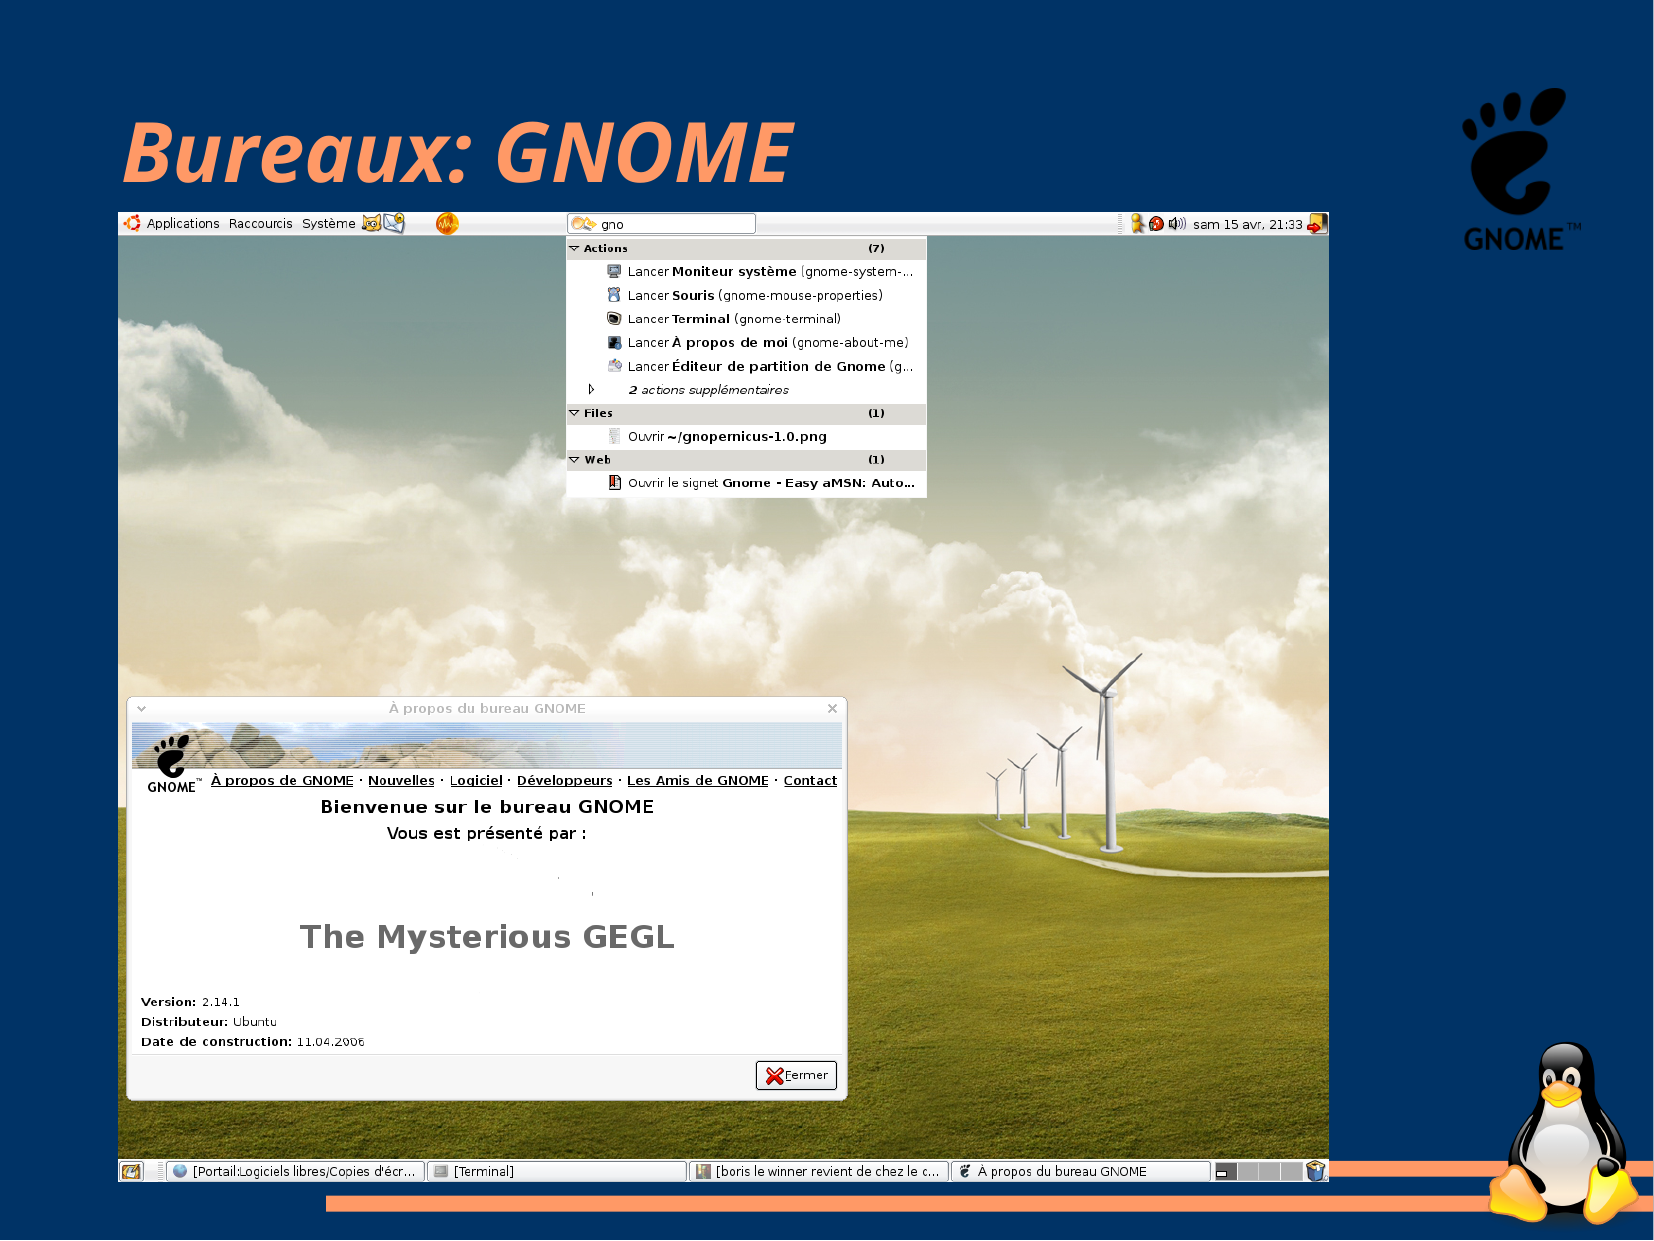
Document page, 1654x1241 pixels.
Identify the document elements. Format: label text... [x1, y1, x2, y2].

picture [1433, 88, 1595, 250]
picture [1476, 1033, 1649, 1241]
picture [118, 212, 1329, 1182]
title Bureaux: GNOME [121, 46, 1534, 254]
